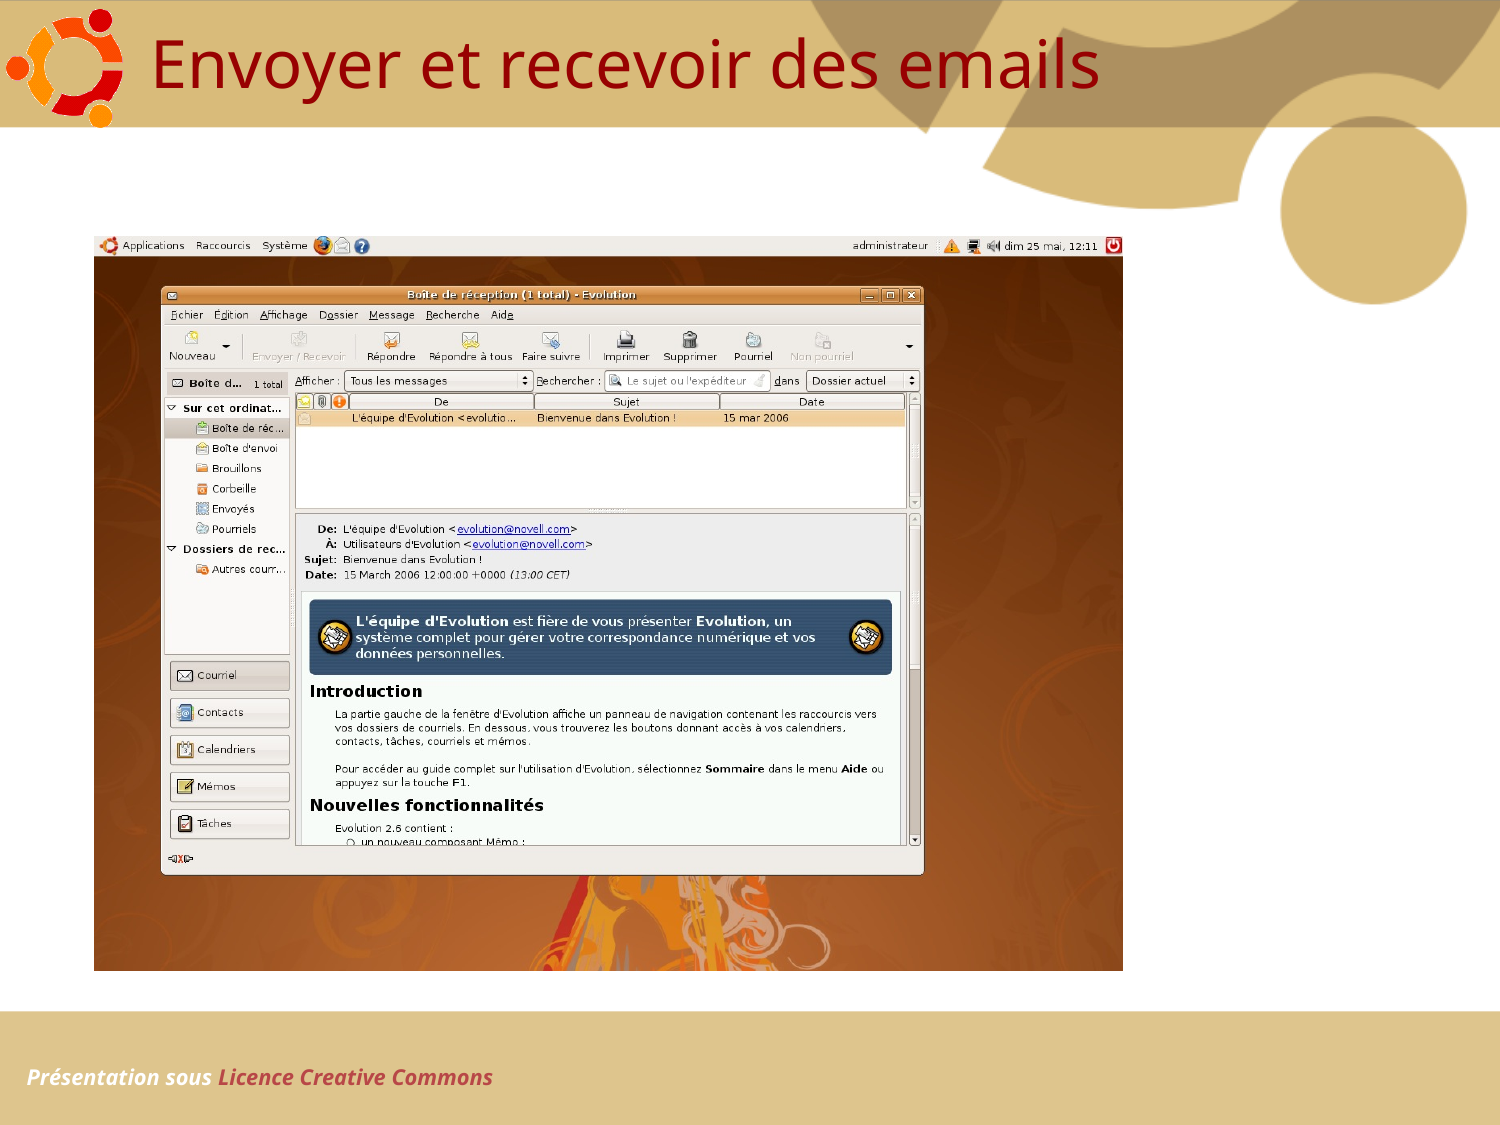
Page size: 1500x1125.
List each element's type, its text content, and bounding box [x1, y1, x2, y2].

picture [0, 0, 1500, 971]
title Envoyer et recevoir des emails [135, 0, 1418, 159]
